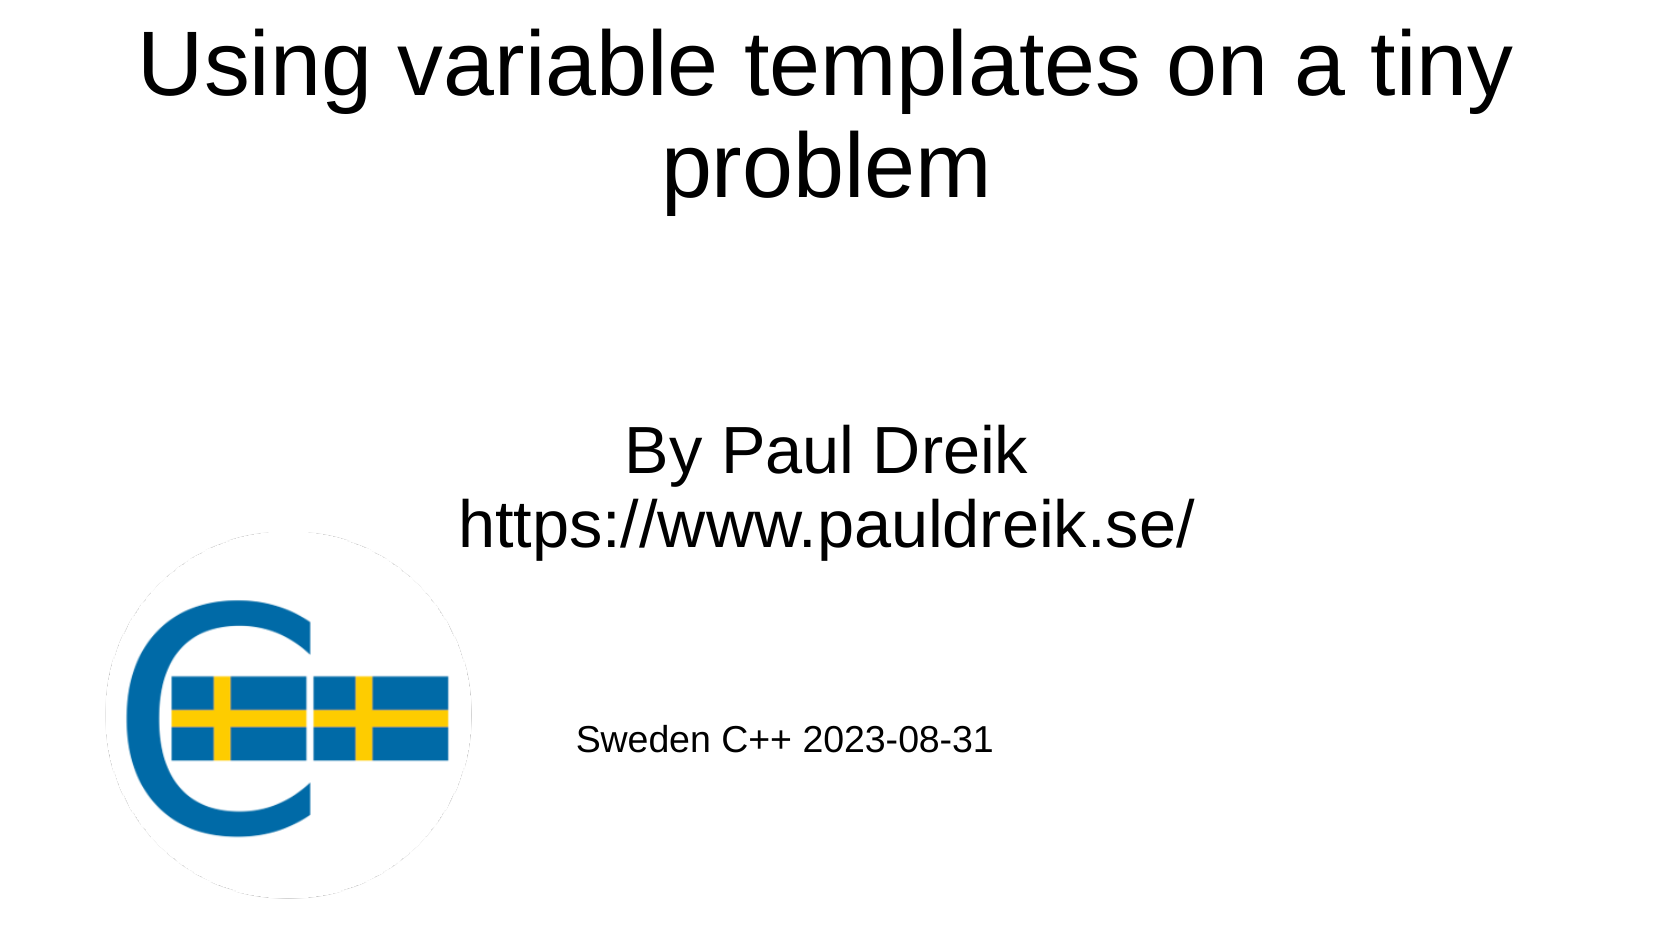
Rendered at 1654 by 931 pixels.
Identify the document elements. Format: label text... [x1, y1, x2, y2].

title Using variable templates on a tiny problem [82, 12, 1571, 217]
picture [104, 531, 473, 900]
text_box Sweden C++ 2023-08-31 [561, 710, 1329, 768]
subtitle By Paul Dreik https://www.pauldreik.se/ [82, 217, 1571, 758]
